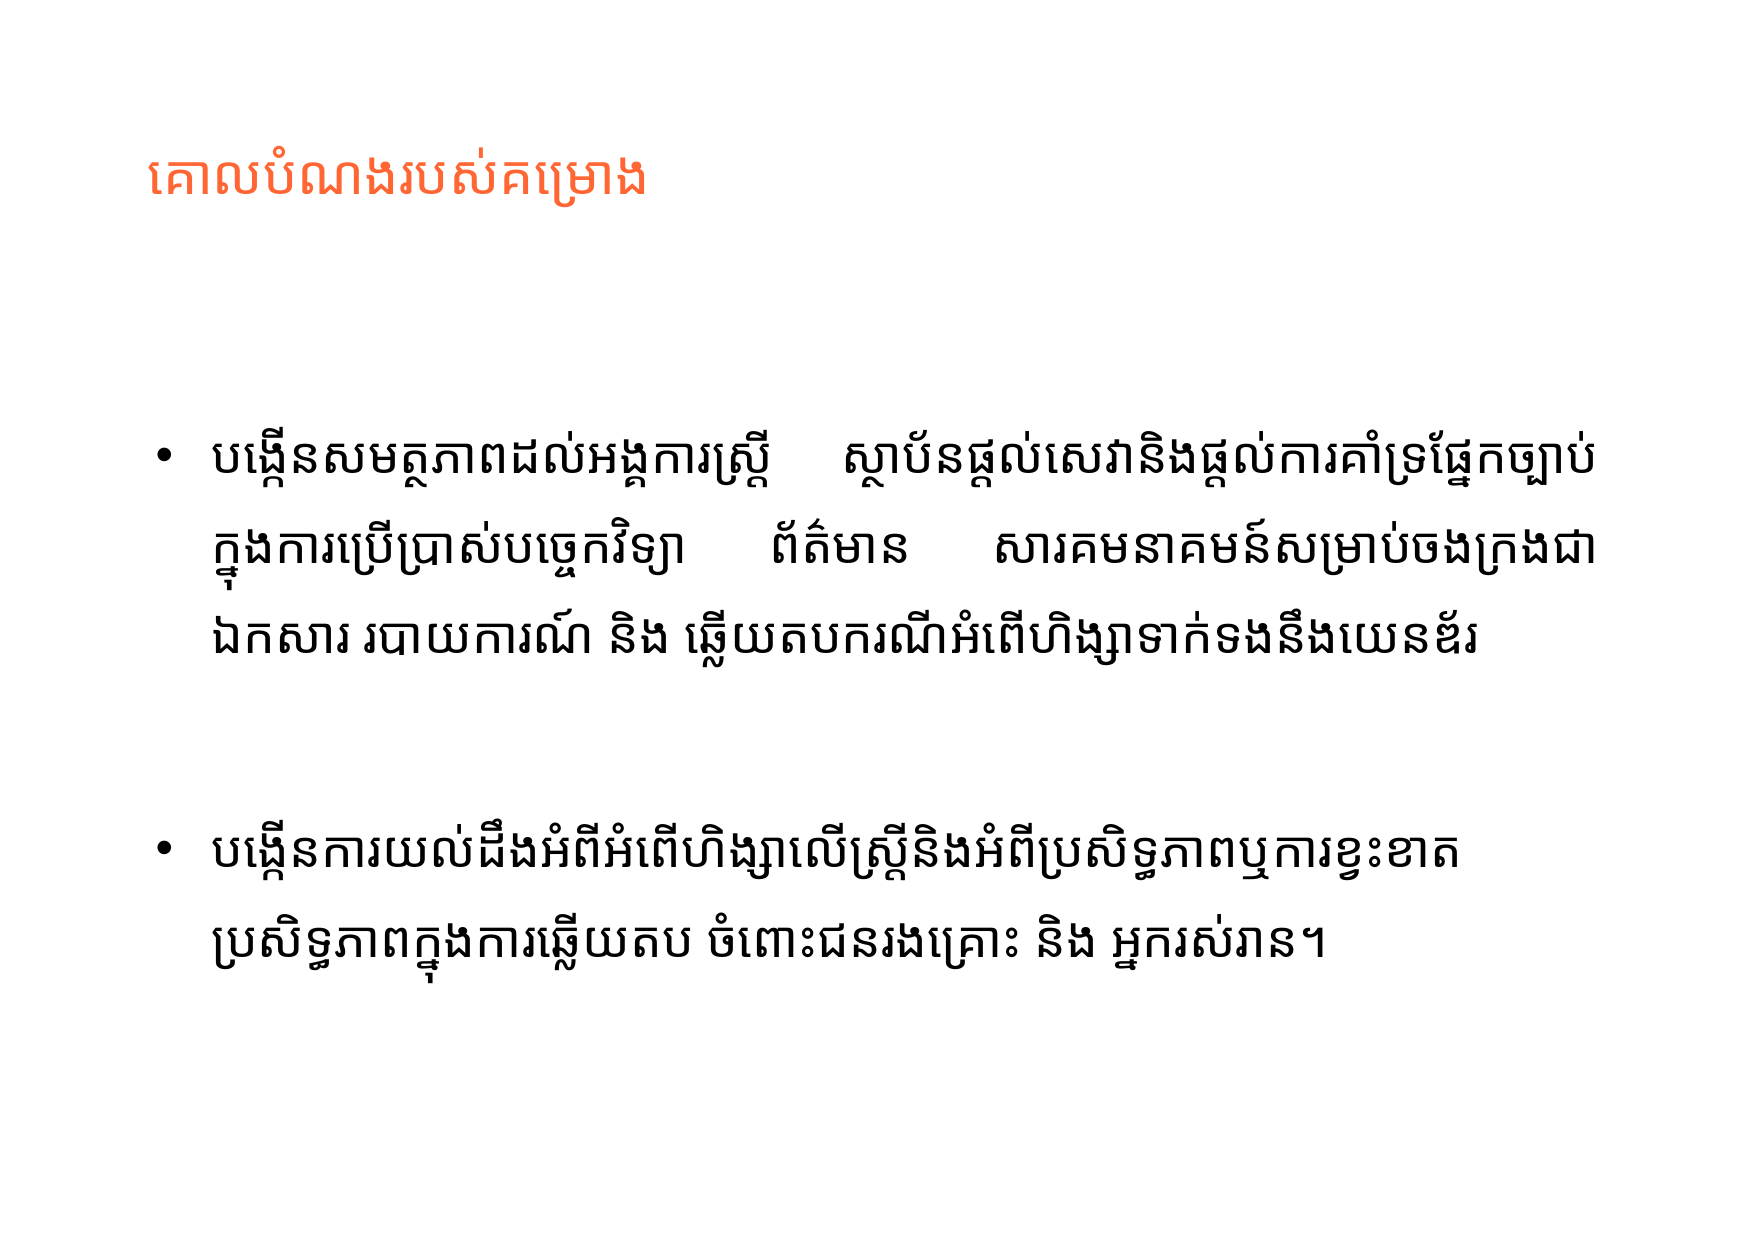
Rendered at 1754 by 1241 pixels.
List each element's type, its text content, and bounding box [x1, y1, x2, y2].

title គោល​បំណង​របស់​គម្រោង [132, 2, 1605, 278]
list បង្កើន​សមត្ថភាព​ដល់​អង្គការ​ស្ត្រី​ ស្ថាប័ន​ផ្ដល់​សេវា​និង​ផ្ដល់​ការ​គាំទ្រ​ផ្នែក​ច្បាប់​ក្នុង​ការ​ប្រើ​​ប្រាស់​បច្ចេកវិទ្យា ព័ត៌មាន សារ​គមនាគមន៍​សម្រាប់​ចង​ក្រង​ជា​ឯកសារ របាយការណ៍ និង ឆ្លើយតប​ករណី​អំពើ​ហិង្សា​ទាក់ទង​នឹង​យេនឌ័រ បង្កើន​ការ​យល់ដឹង​អំ​​ពី​​អំពើ​ហិង្សា​លើ​ស្ត្រី​និង​អំពី​ប្រសិទ្ធភាព​ឬ​ការ​ខ្វះ​ខាត​ប្រសិទ្ធភាព​ក្នុង​ការ​ឆ្លើយតប ចំពោះ​ជន​រងគ្រោះ​ និង អ្នក​រស់រាន​។ [140, 294, 1614, 1241]
